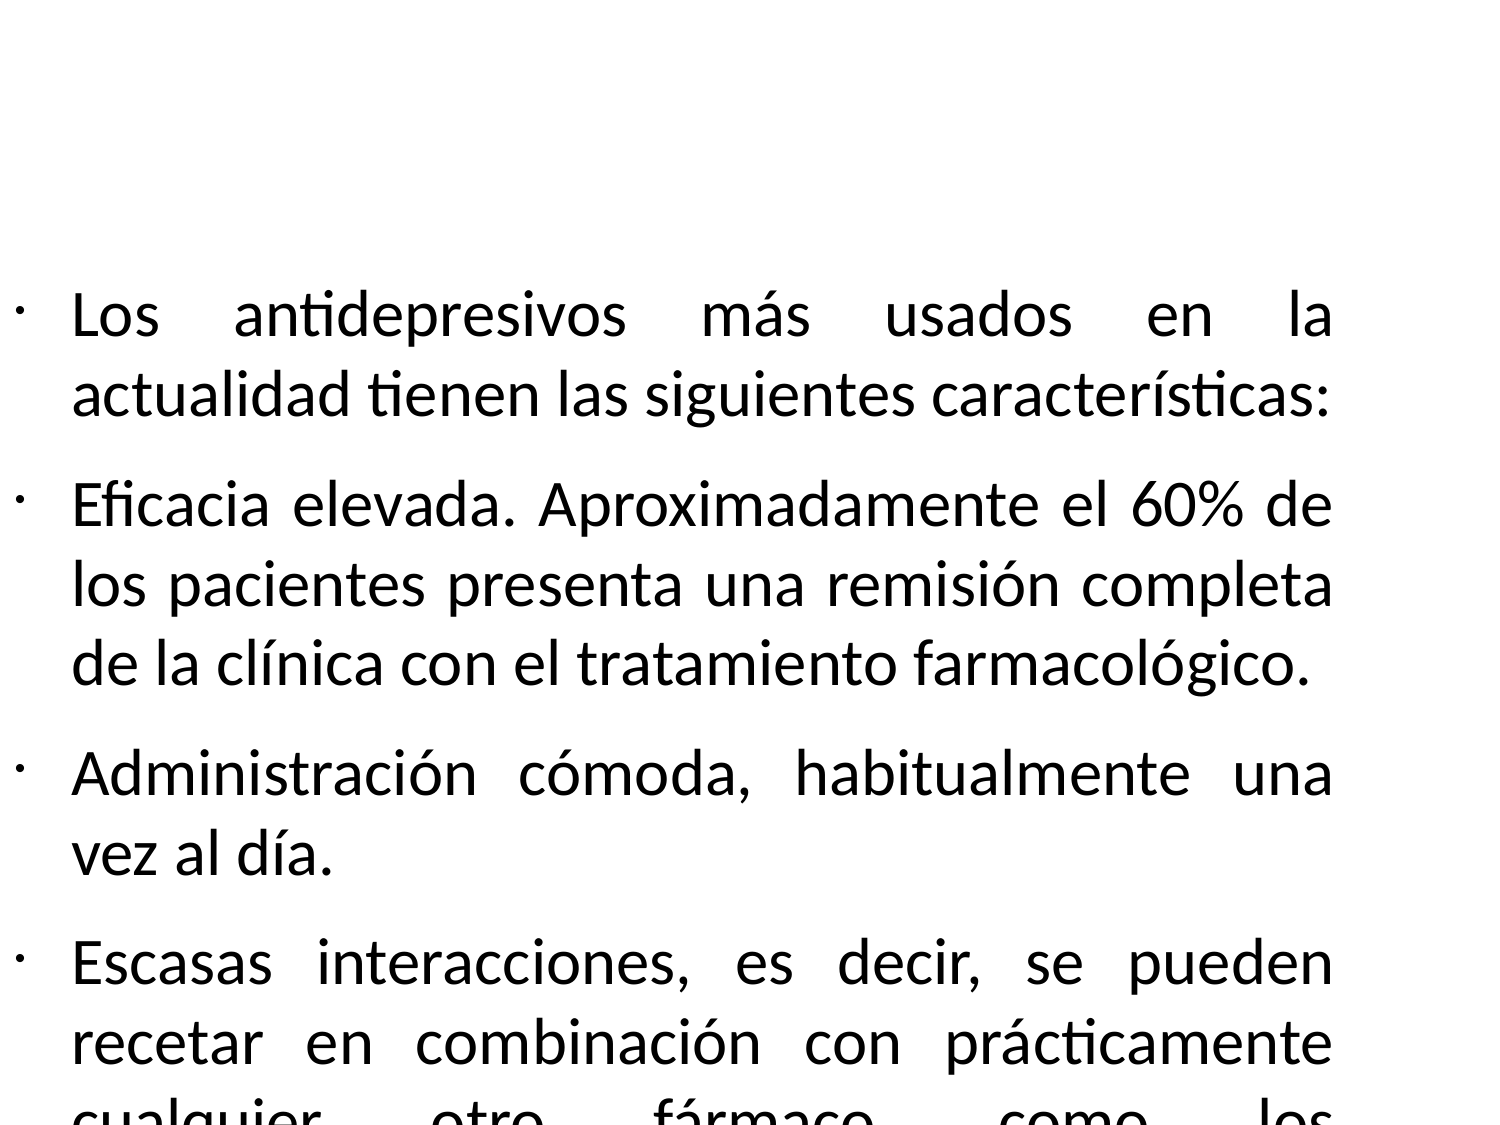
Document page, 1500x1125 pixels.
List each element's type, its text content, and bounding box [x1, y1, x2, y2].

list Los antidepresivos más usados en la actualidad tienen las siguientes características: Eficacia elevada. Aproximadamente el 60% de los pacientes presenta una remisión completa de la clínica con el tratamiento farmacológico. Administración cómoda, habitualmente una vez al día. Escasas interacciones, es decir, se pueden recetar en combinación con prácticamente cualquier otro fármaco, como los antihipertensivos, los antidiabéticos, los analgésicos o los antibióticos. No producen dependencia. Efectos secundarios escasos y de poca intensidad. [0, 262, 1350, 1005]
